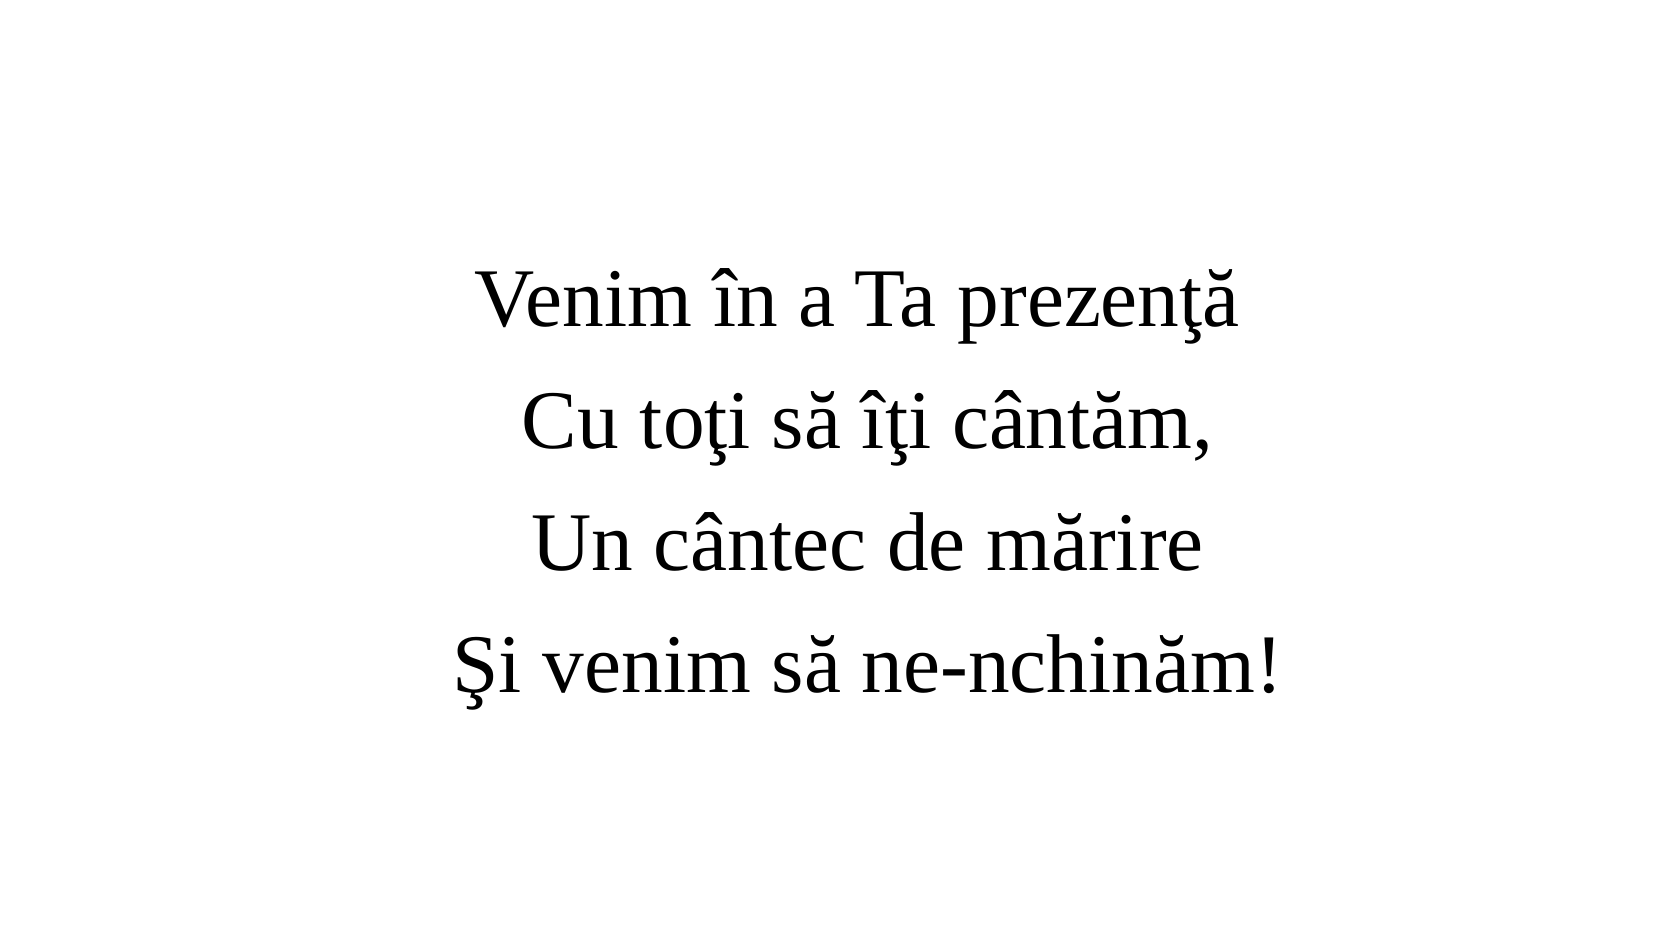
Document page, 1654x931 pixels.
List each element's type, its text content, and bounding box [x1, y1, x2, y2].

subtitle Venim în a Ta prezenţă Cu toţi să îţi cântăm, Un cântec de mărire Şi venim să ne-nchinăm! [153, 239, 1583, 713]
